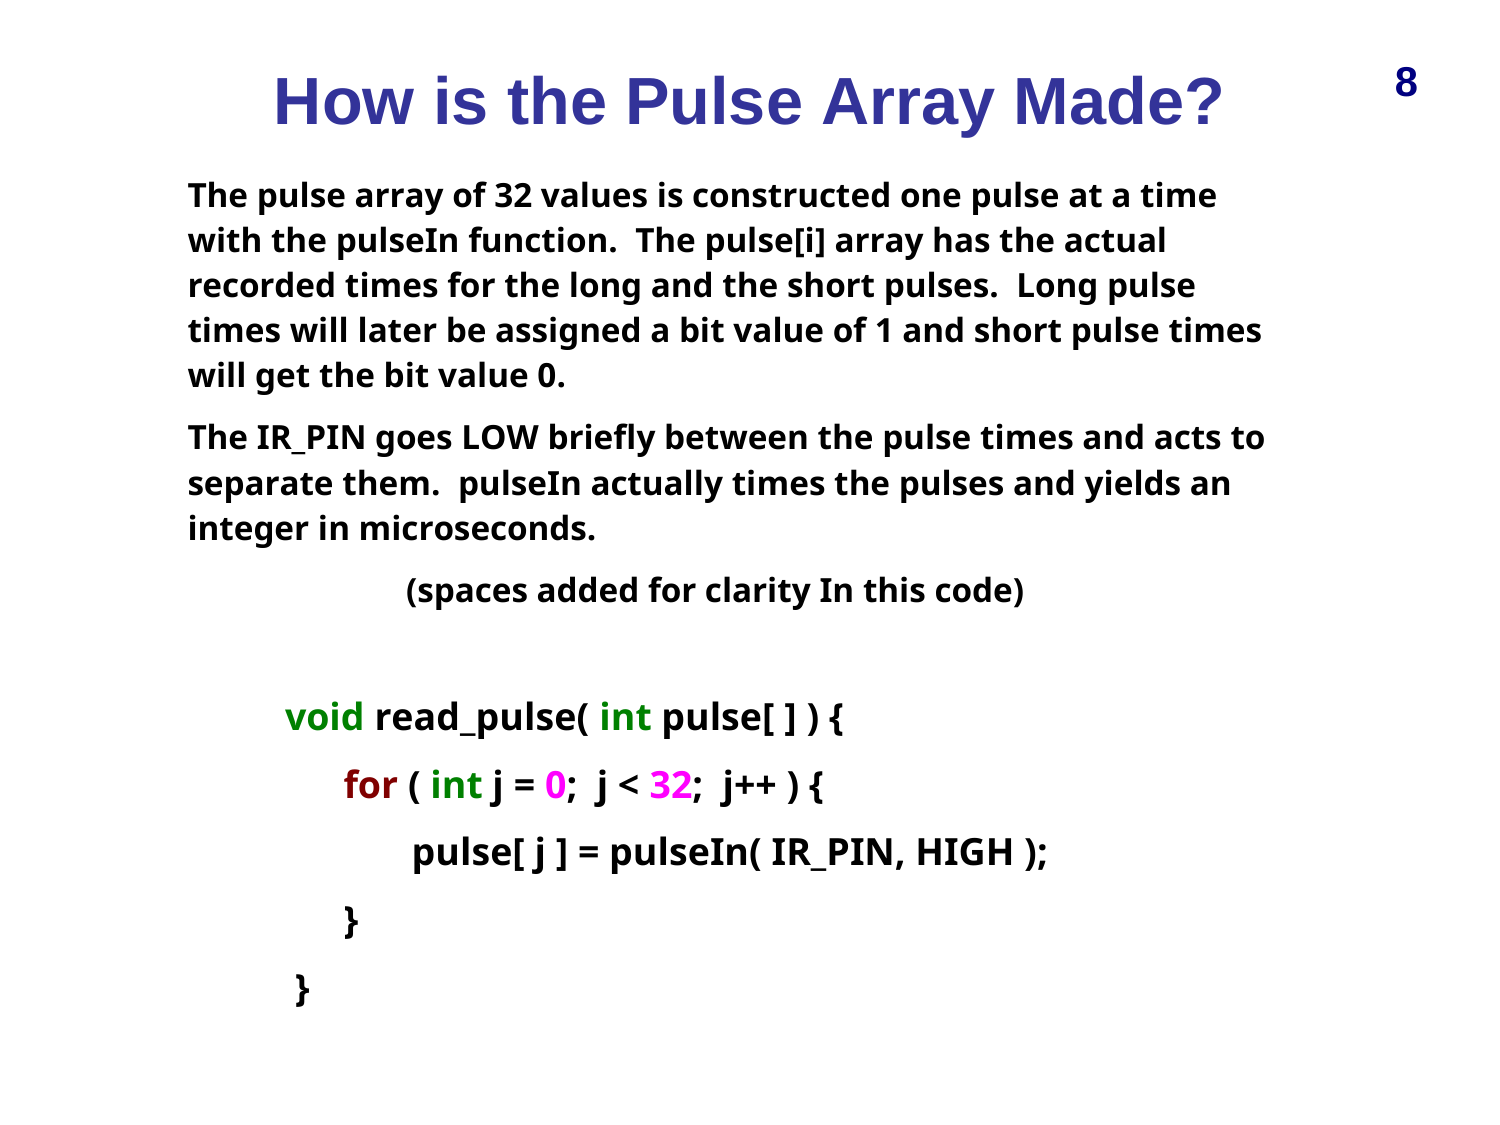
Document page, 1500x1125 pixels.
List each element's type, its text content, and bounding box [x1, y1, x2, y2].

text_box 8 [1350, 47, 1463, 113]
title How is the Pulse Array Made? [75, 52, 1426, 150]
subtitle The pulse array of 32 values is constructed one pulse at a time with the pulseIn function. The pulse[i] array has the actual recorded times for the long and the short pulses. Long pulse times will later be assigned a bit value of 1 and short pulse times will get the bit value 0. The IR_PIN goes LOW briefly between the pulse times and acts to separate them. pulseIn actually times the pulses and yields an integer in microseconds. (spaces added for clarity In this code) void read_pulse( int pulse[ ] ) { for ( int j = 0; j < 32; j++ ) { pulse[ j ] = pulseIn( IR_PIN, HIGH ); } } [187, 187, 1276, 997]
